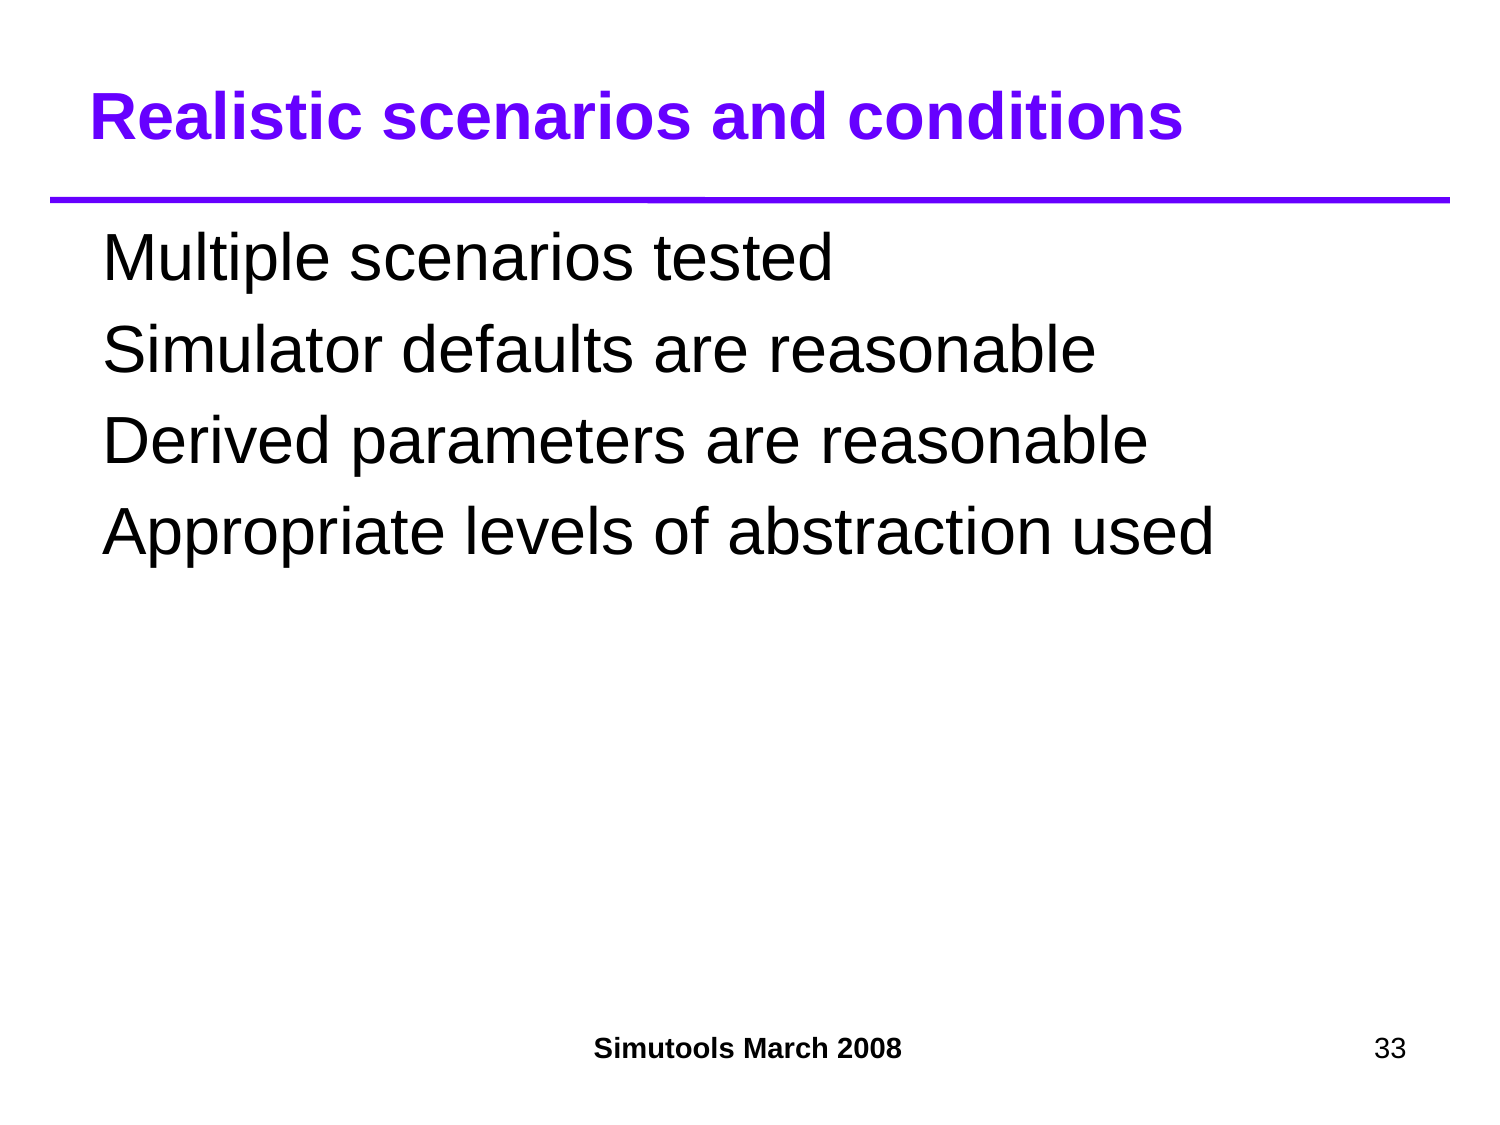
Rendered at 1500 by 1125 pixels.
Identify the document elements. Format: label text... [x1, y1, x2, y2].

list Multiple scenarios tested Simulator defaults are reasonable Derived parameters are reasonable Appropriate levels of abstraction used [87, 212, 1438, 1111]
title Realistic scenarios and conditions [75, 68, 1426, 165]
